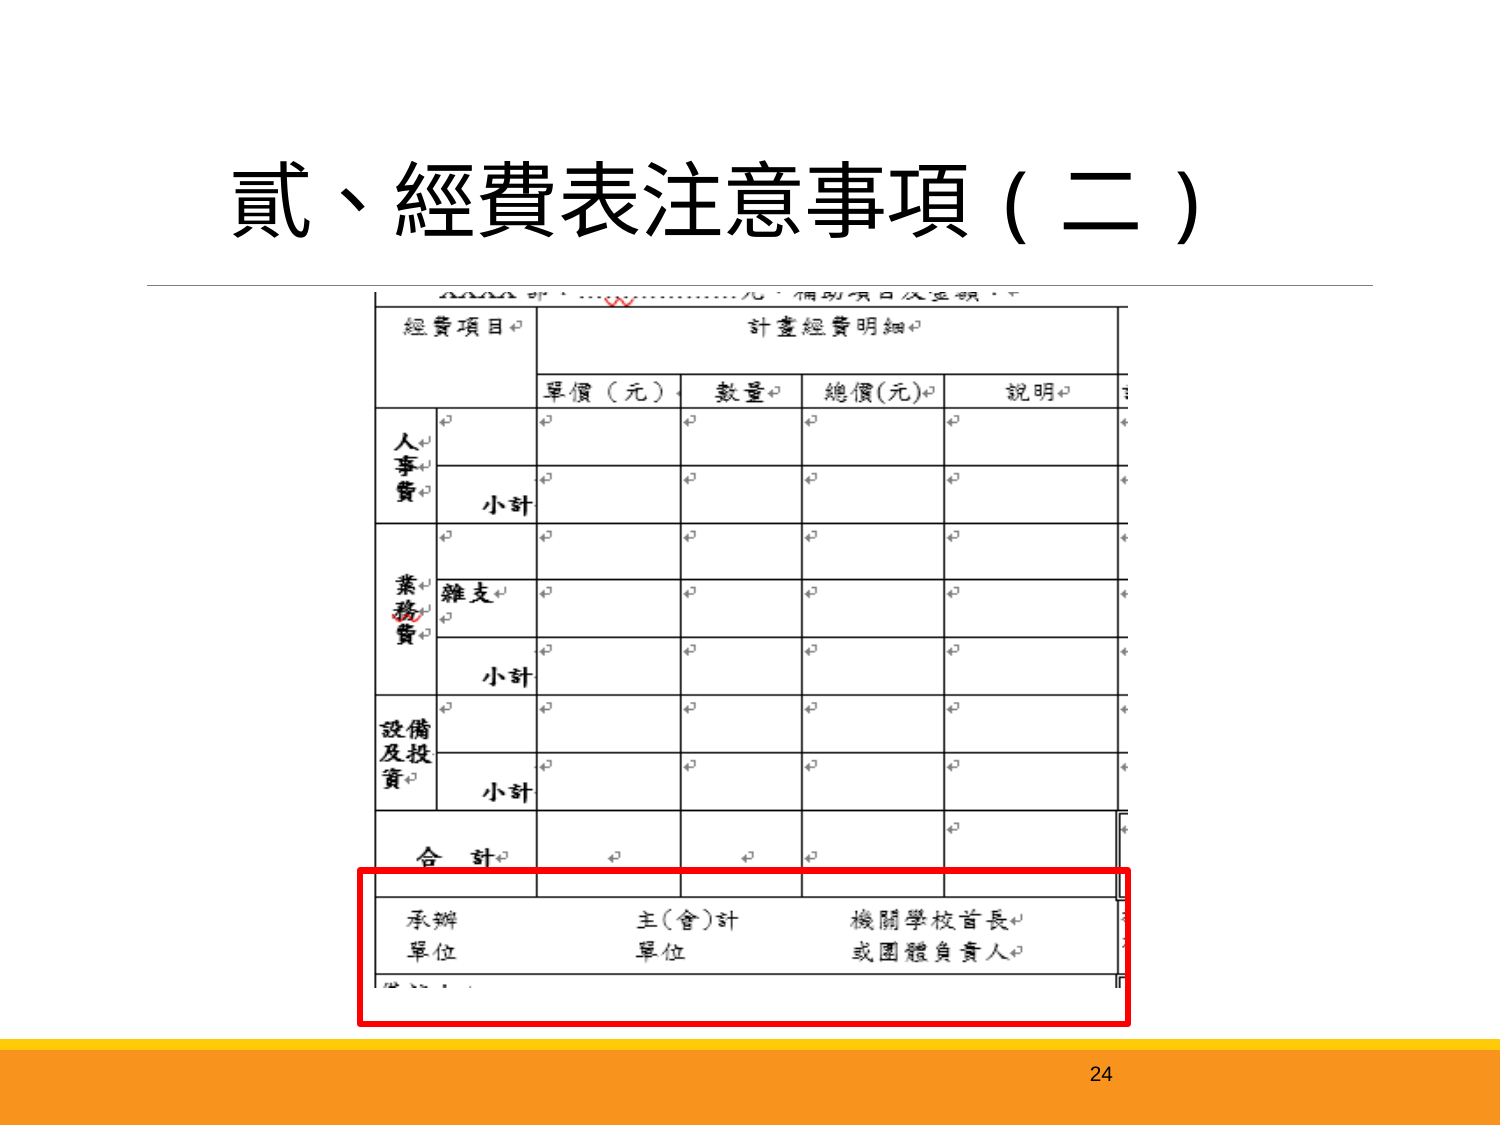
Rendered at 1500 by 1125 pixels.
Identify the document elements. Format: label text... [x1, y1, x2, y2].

text_box 24 [1074, 1042, 1426, 1103]
title 貳、經費表注意事項(二) [112, 134, 1331, 257]
picture [359, 292, 1128, 867]
text_box [359, 870, 1129, 1024]
